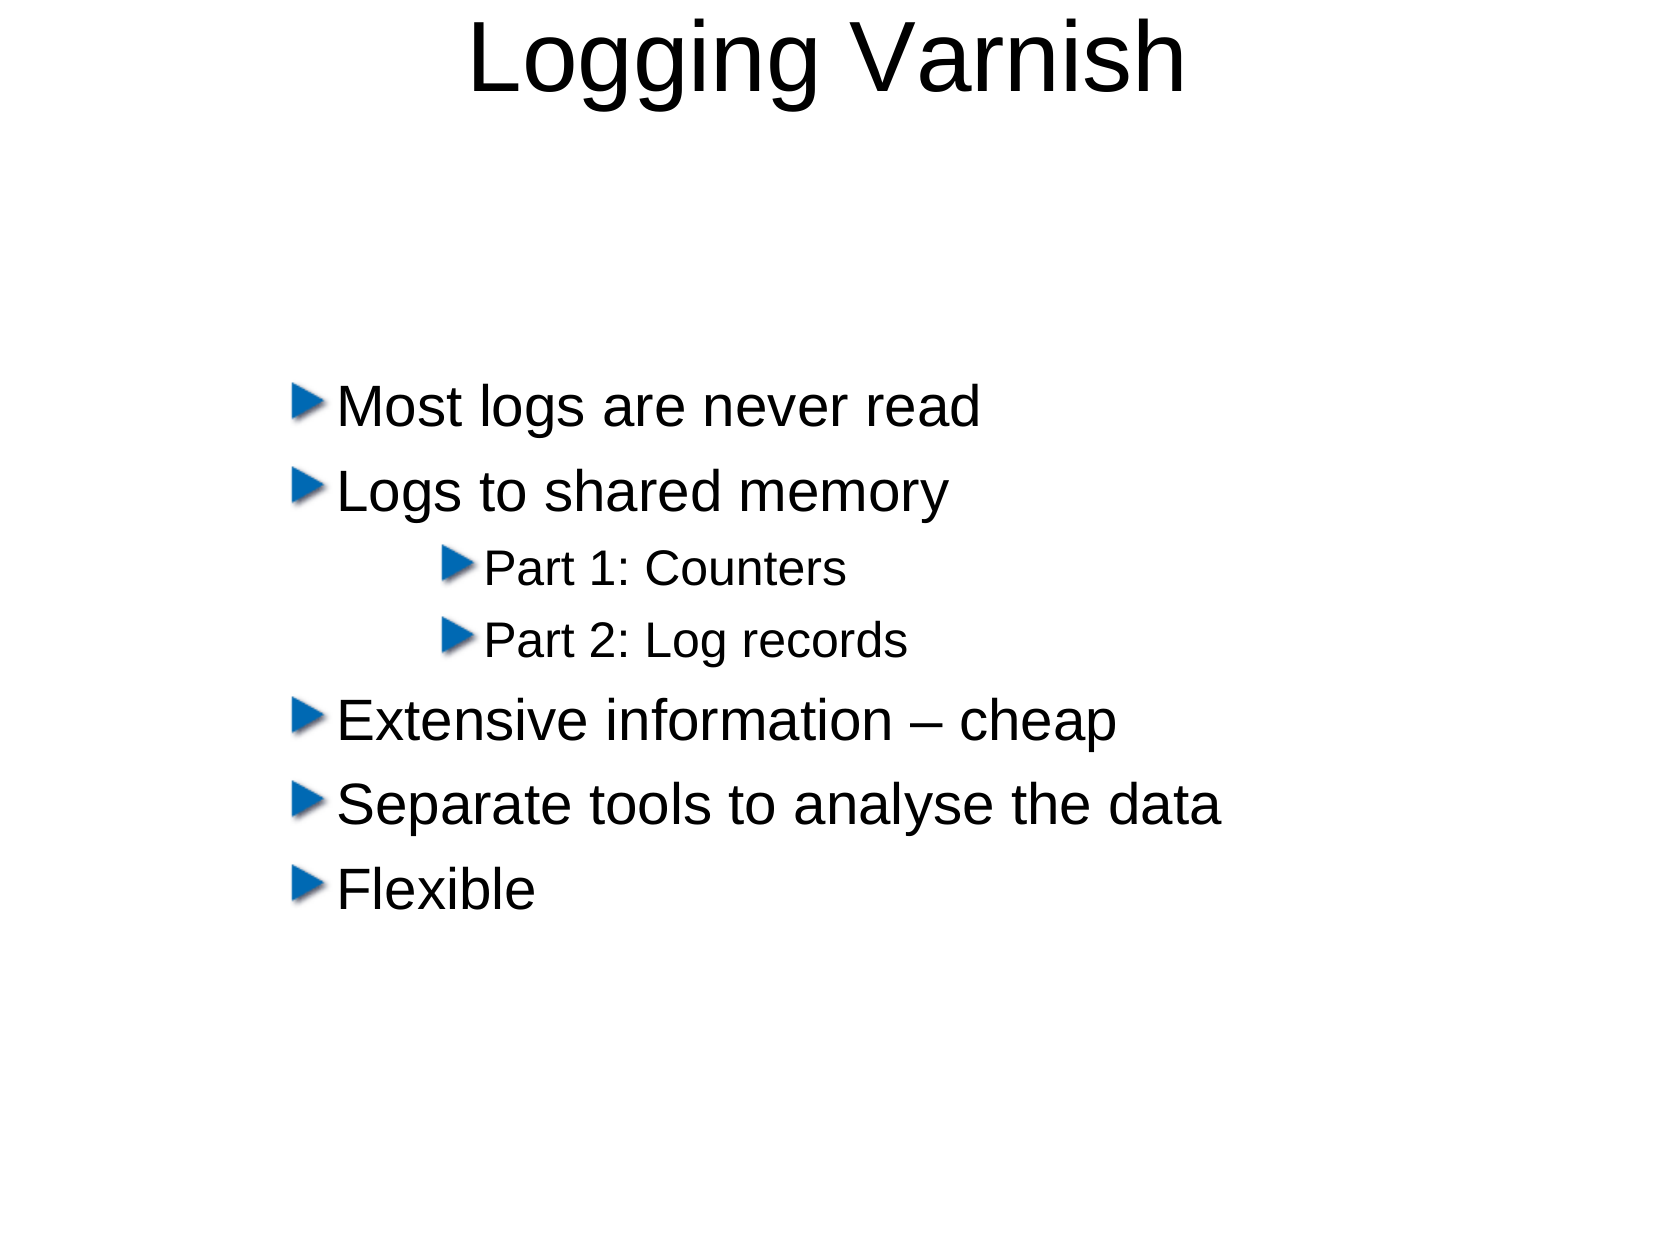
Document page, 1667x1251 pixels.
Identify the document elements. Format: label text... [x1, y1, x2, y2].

list Most logs are never read Logs to shared memory Part 1: Counters Part 2: Log records Extensive information – cheap Separate tools to analyse the data Flexible [124, 360, 1541, 1187]
title Logging Varnish [119, 0, 1536, 208]
